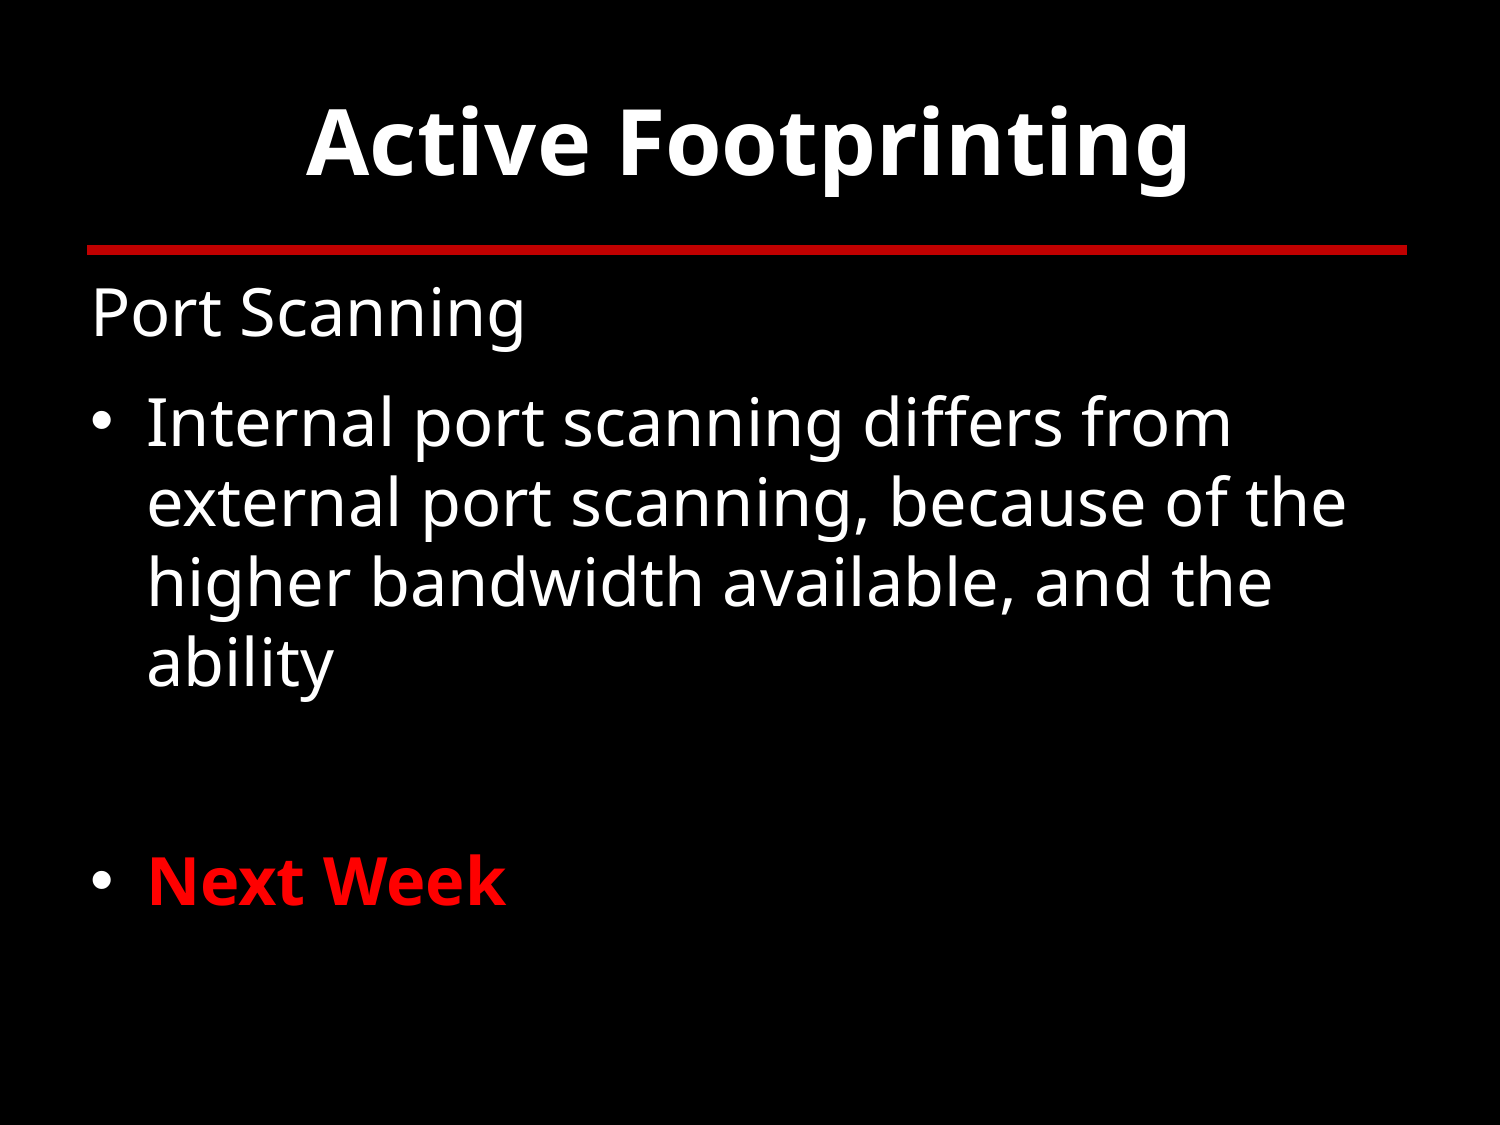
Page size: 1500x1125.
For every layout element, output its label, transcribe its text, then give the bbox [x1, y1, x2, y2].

title Active Footprinting [75, 45, 1425, 233]
list Port Scanning Internal port scanning differs from external port scanning, because of the higher bandwidth available, and the ability Next Week [75, 262, 1425, 1005]
